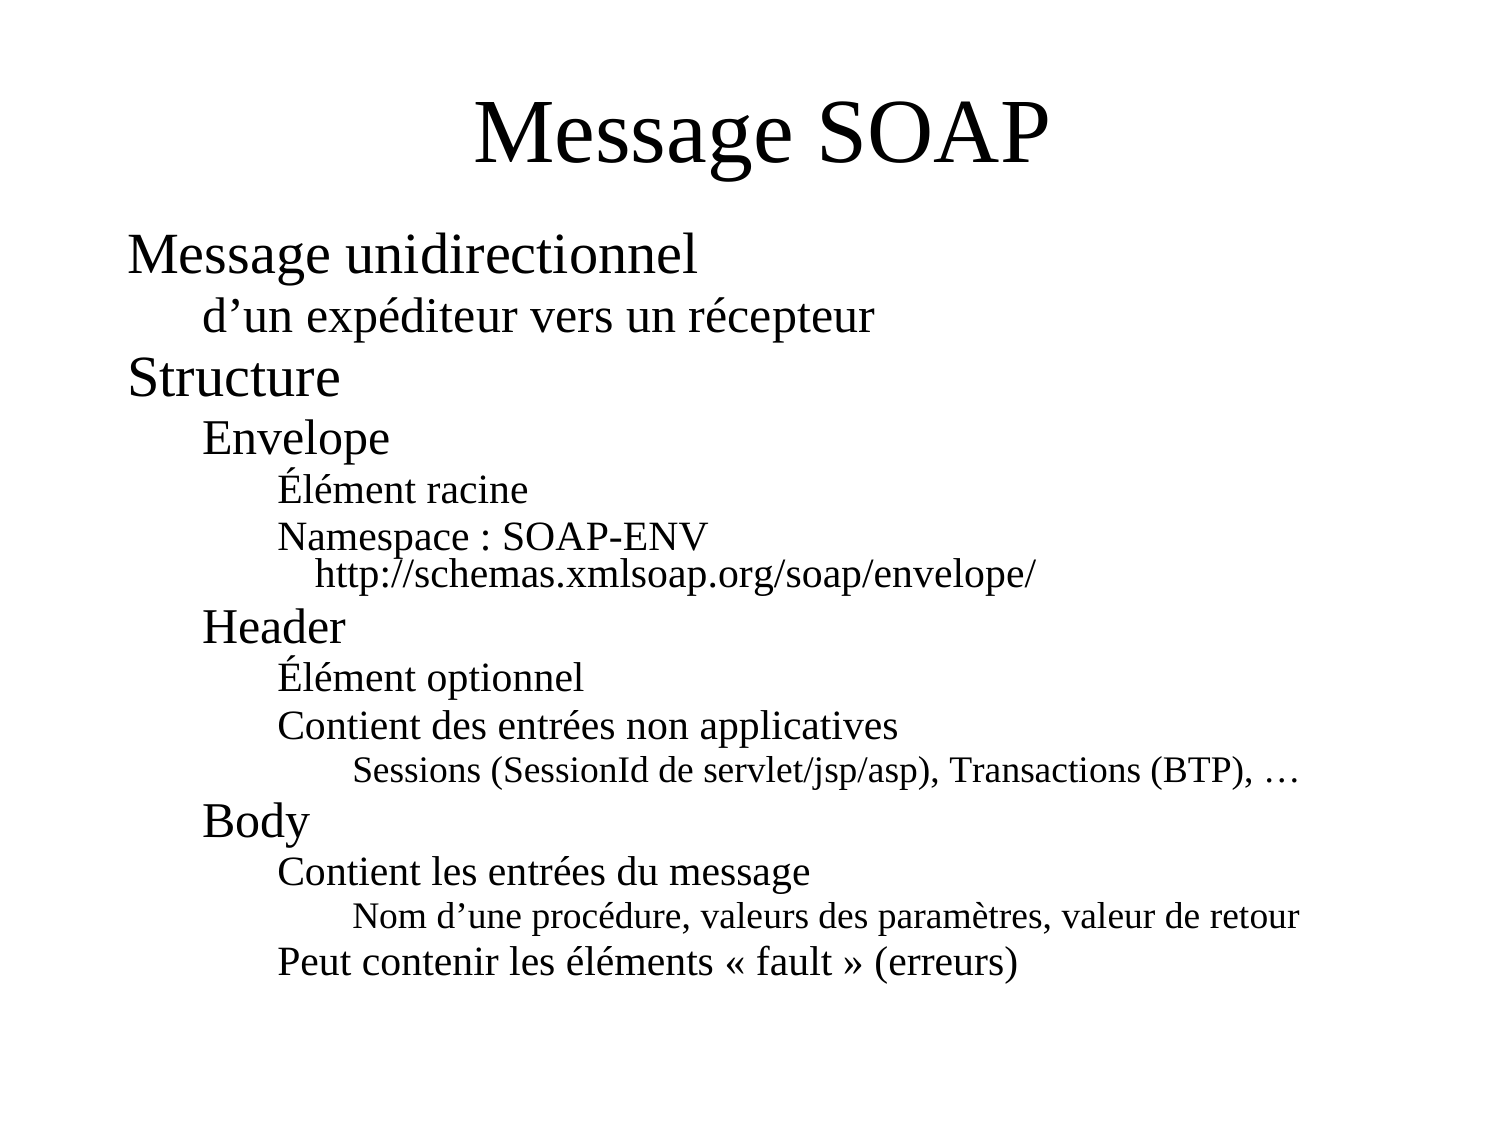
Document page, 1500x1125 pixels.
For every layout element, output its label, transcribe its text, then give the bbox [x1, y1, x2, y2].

list Message unidirectionnel d’un expéditeur vers un récepteur Structure Envelope Élément racine Namespace : SOAP-ENV http://schemas.xmlsoap.org/soap/envelope/ Header Élément optionnel Contient des entrées non applicatives Sessions (SessionId de servlet/jsp/asp), Transactions (BTP), … Body Contient les entrées du message Nom d’une procédure, valeurs des paramètres, valeur de retour Peut contenir les éléments « fault » (erreurs) [112, 224, 1388, 1113]
title Message SOAP [125, 37, 1401, 225]
